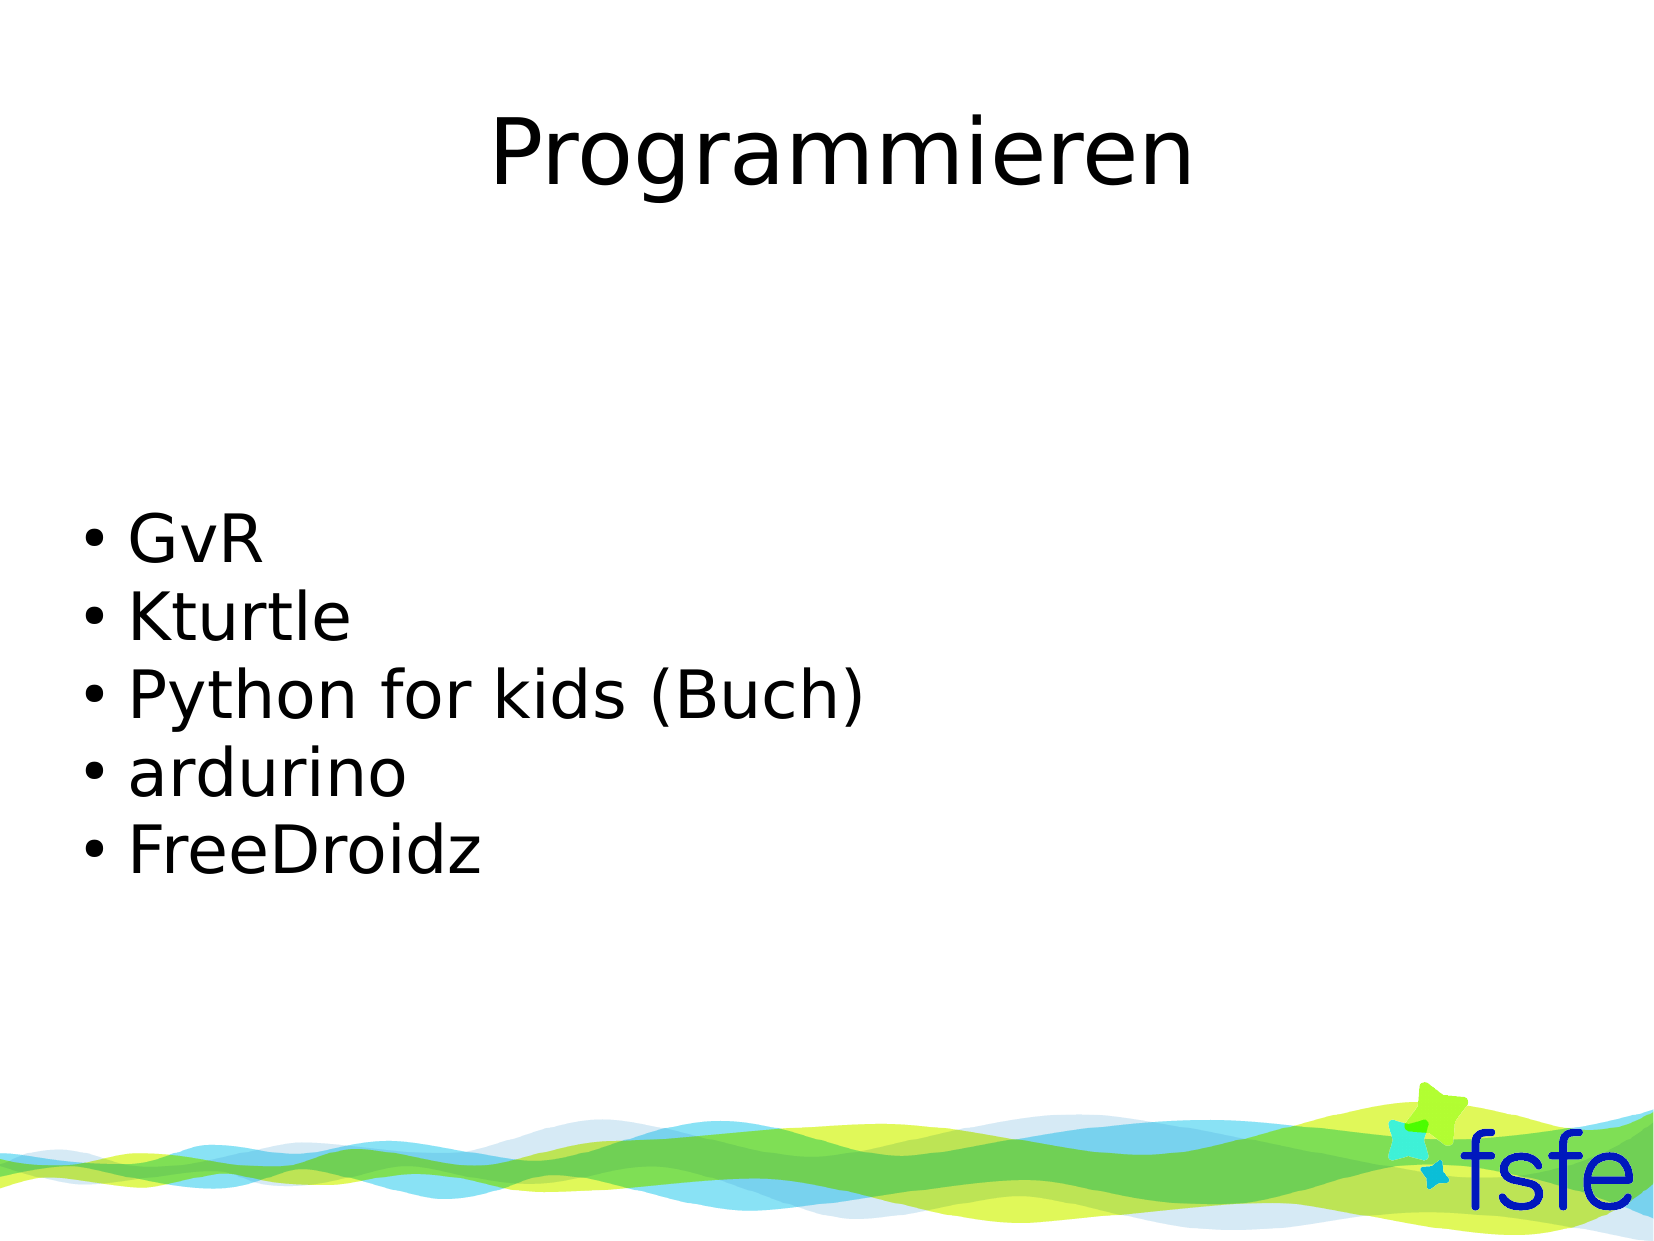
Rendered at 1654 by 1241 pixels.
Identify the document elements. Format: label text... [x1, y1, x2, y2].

title Programmieren [82, 56, 1571, 250]
subtitle GvR Kturtle Python for kids (Buch) ardurino FreeDroidz [82, 297, 1565, 1093]
picture [0, 1081, 1654, 1241]
